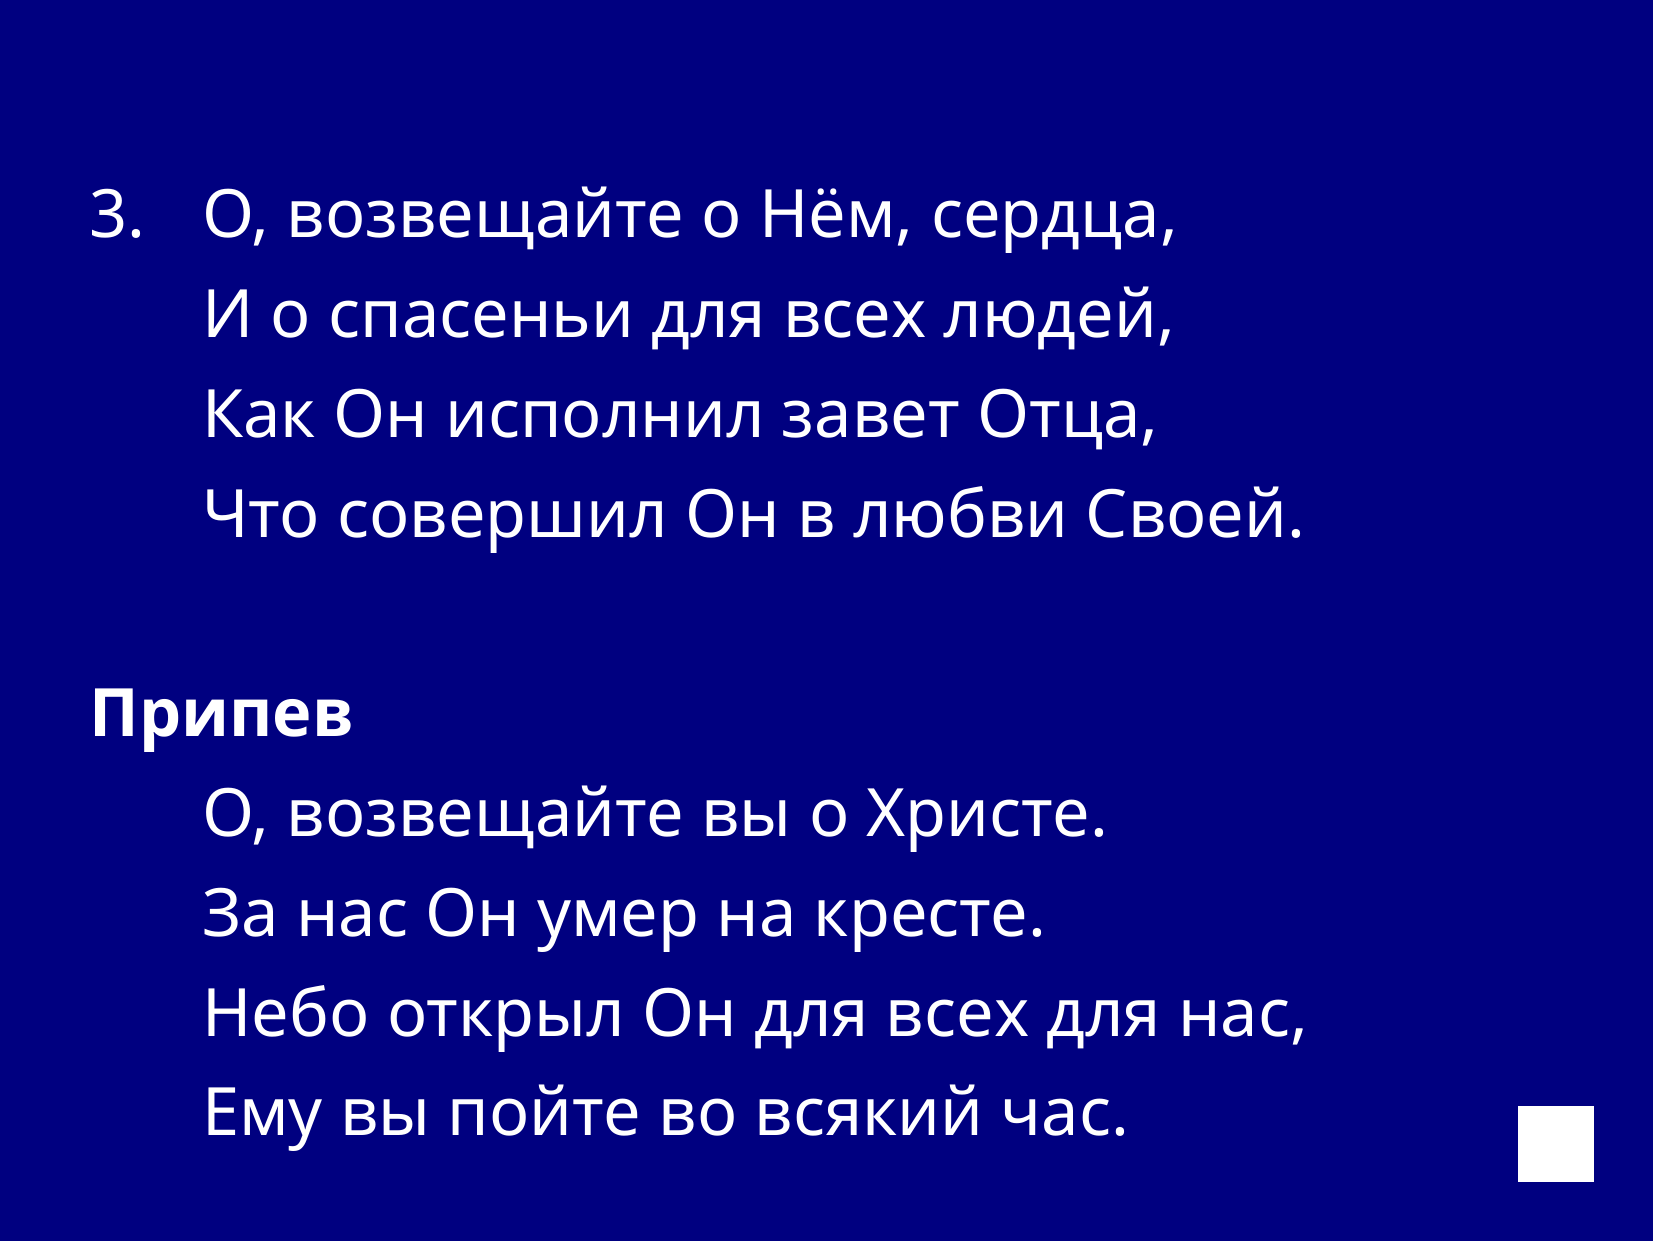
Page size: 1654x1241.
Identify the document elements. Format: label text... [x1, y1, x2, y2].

text_box 3. О, возвещайте о Нём, сердца, И о спасеньи для всех людей, Как Он исполнил завет Отца, Что совершил Он в любви Своей. Припев О, возвещайте вы о Христе. За нас Он умер на кресте. Небо открыл Он для всех для нас, Ему вы пойте во всякий час. [75, 150, 1576, 1163]
text_box [1518, 1106, 1594, 1182]
